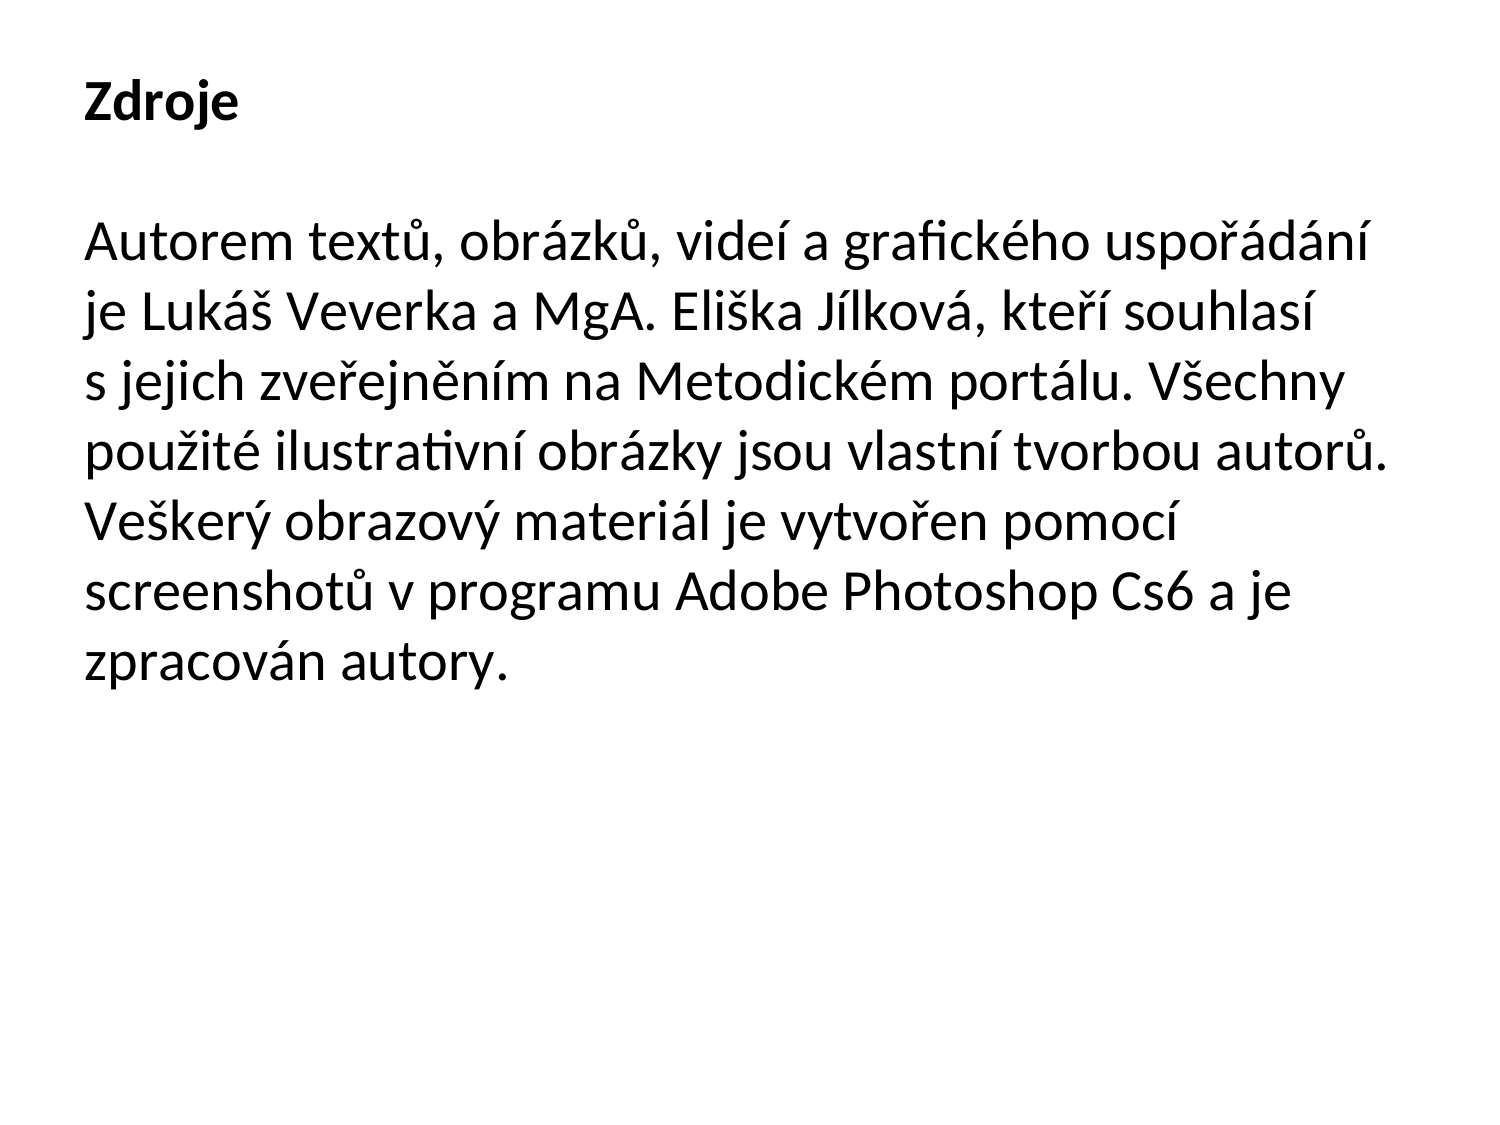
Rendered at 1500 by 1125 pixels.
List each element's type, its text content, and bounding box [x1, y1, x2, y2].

text_box Zdroje Autorem textů, obrázků, videí a grafického uspořádání je Lukáš Veverka a MgA. Eliška Jílková, kteří souhlasí s jejich zveřejněním na Metodickém portálu. Všechny použité ilustrativní obrázky jsou vlastní tvorbou autorů. Veškerý obrazový materiál je vytvořen pomocí screenshotů v programu Adobe Photoshop Cs6 a je zpracován autory. [70, 54, 1430, 700]
